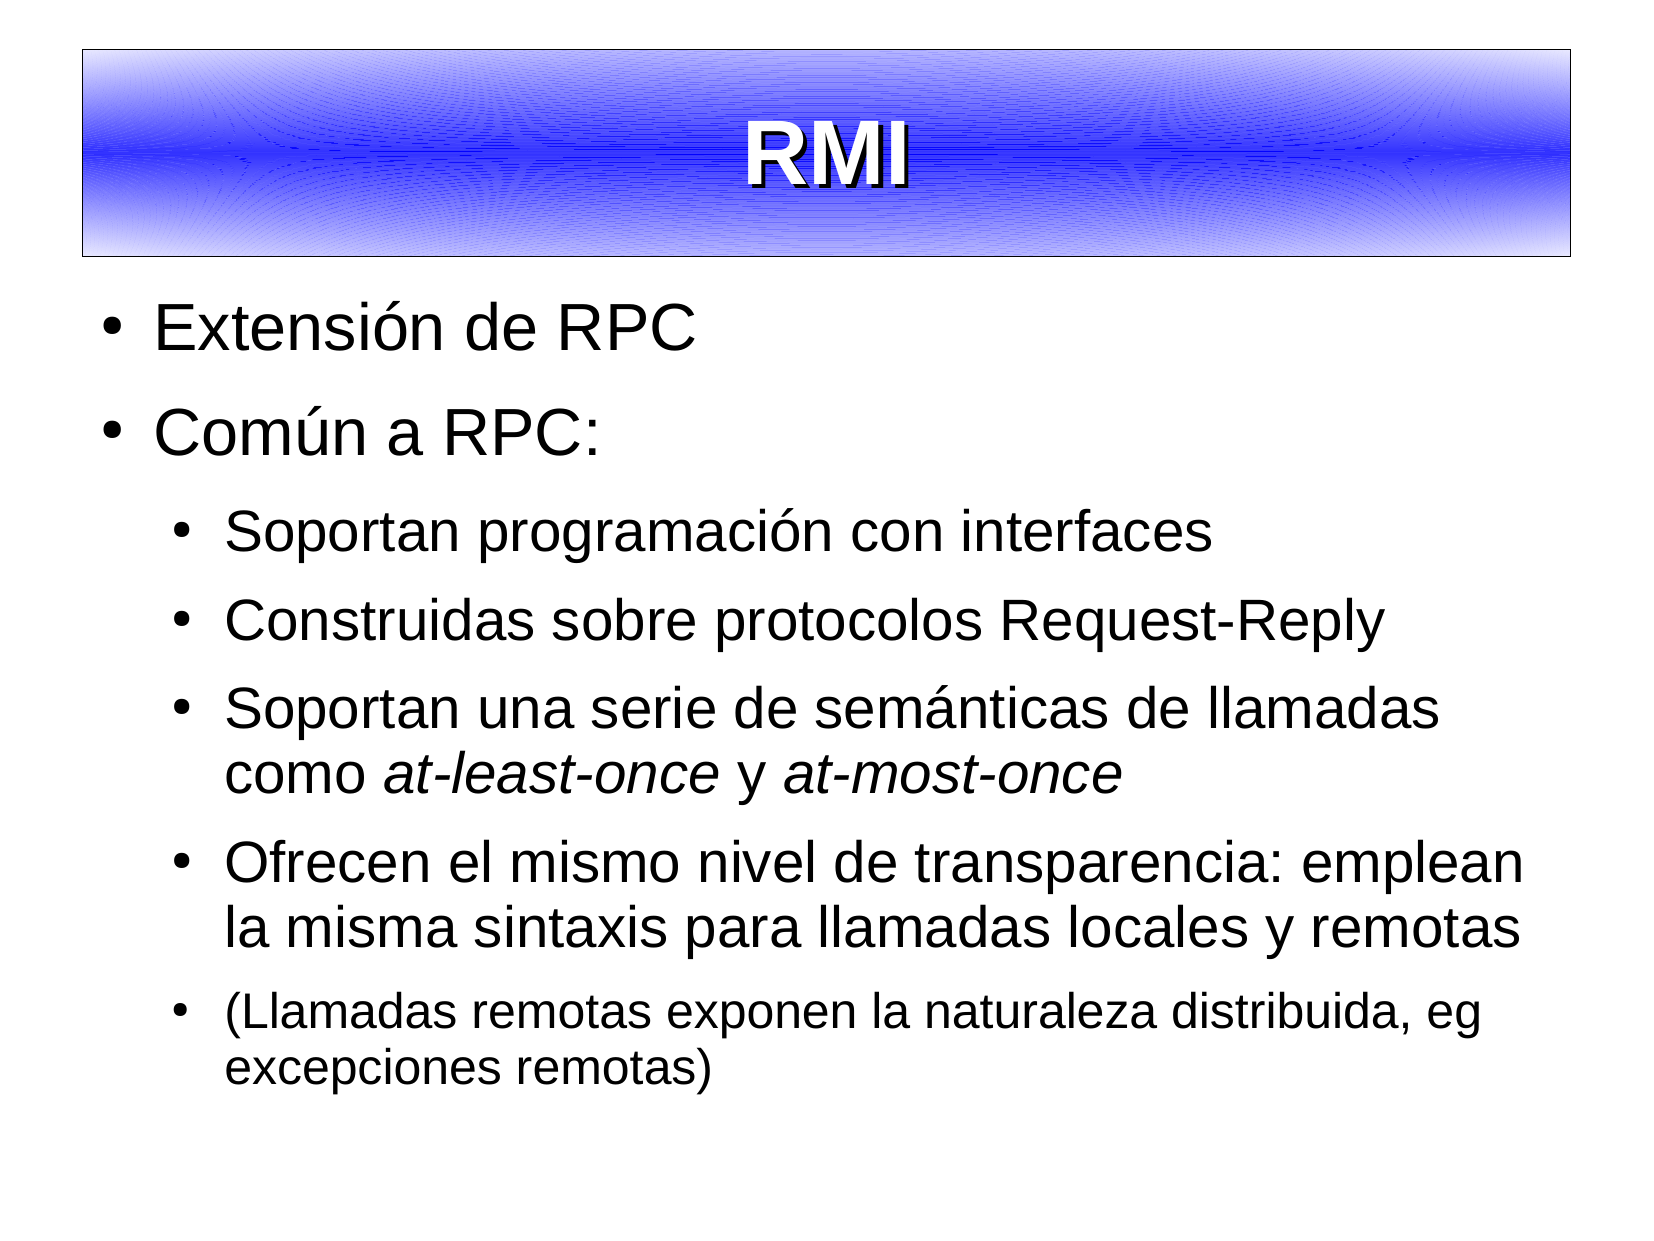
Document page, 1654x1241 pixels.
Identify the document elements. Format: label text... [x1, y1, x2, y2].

list Extensión de RPC Común a RPC: Soportan programación con interfaces Construidas sobre protocolos Request-Reply Soportan una serie de semánticas de llamadas como at-least-once y at-most-once Ofrecen el mismo nivel de transparencia: emplean la misma sintaxis para llamadas locales y remotas (Llamadas remotas exponen la naturaleza distribuida, eg excepciones remotas) [82, 290, 1571, 1109]
title RMI [82, 49, 1571, 257]
